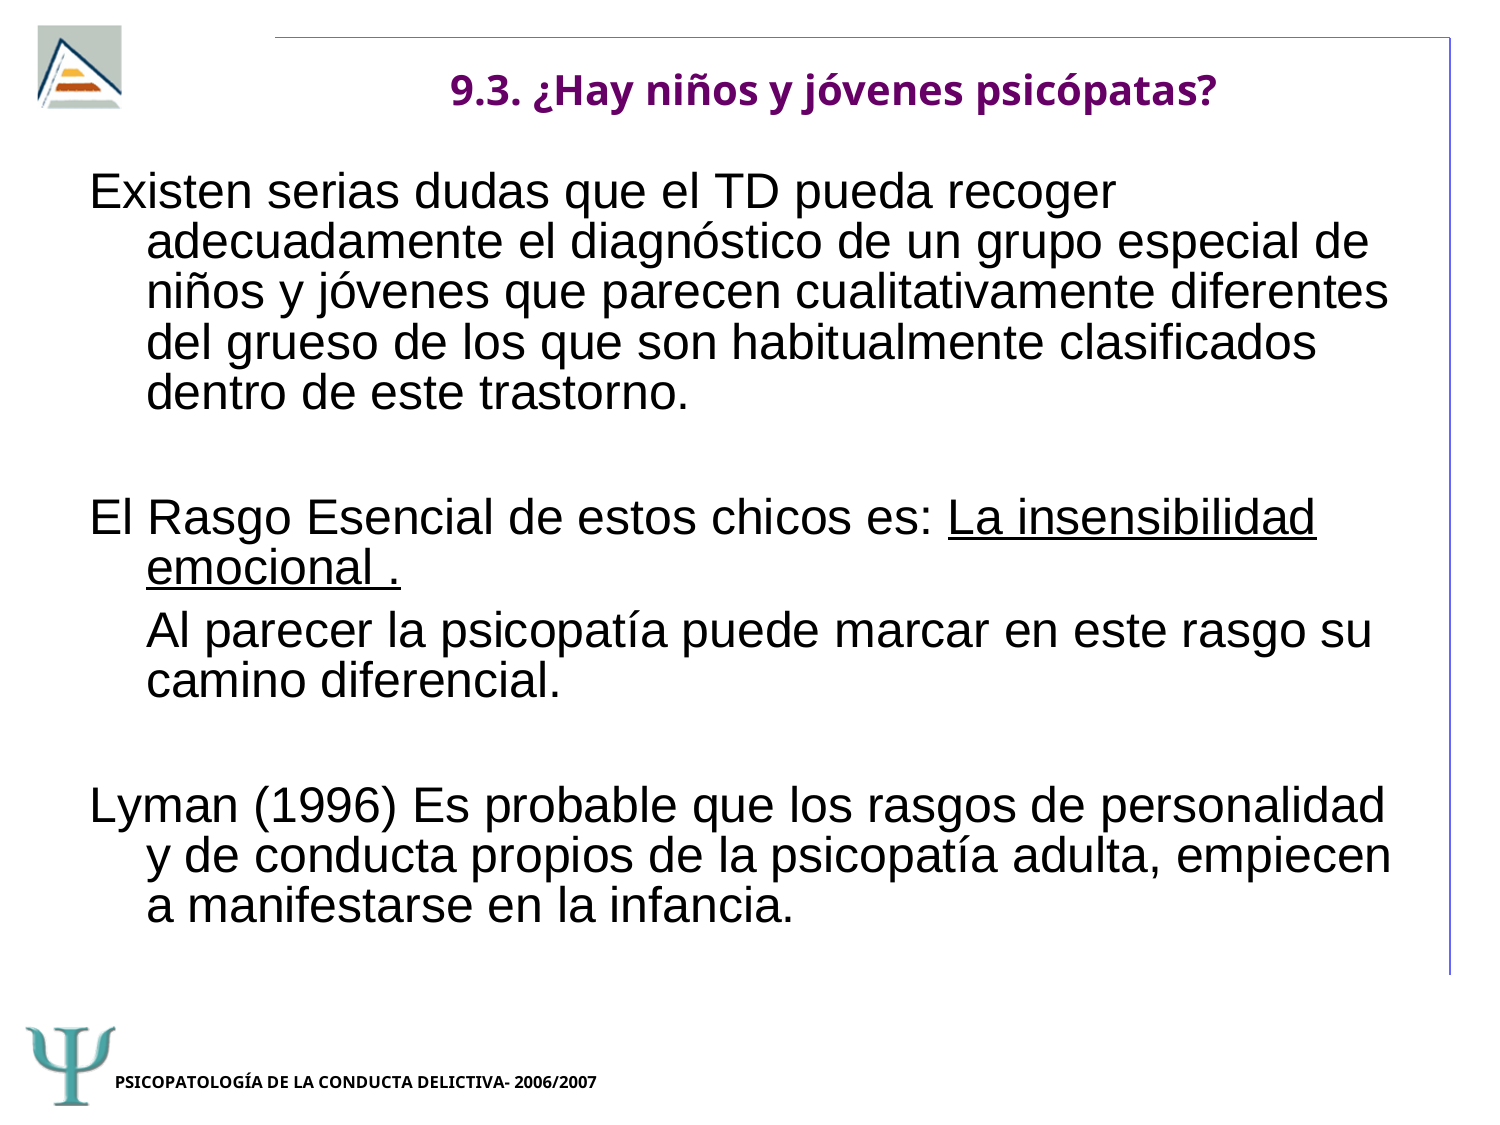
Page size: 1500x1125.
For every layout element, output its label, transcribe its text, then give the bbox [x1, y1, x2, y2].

picture [24, 1024, 75, 1106]
picture [37, 24, 122, 109]
title 9.3. ¿Hay niños y jóvenes psicópatas? [265, 42, 1404, 136]
list Existen serias dudas que el TD pueda recoger adecuadamente el diagnóstico de un grupo especial de niños y jóvenes que parecen cualitativamente diferentes del grueso de los que son habitualmente clasificados dentro de este trastorno. El Rasgo Esencial de estos chicos es: La insensibilidad emocional . Al parecer la psicopatía puede marcar en este rasgo su camino diferencial. Lyman (1996) Es probable que los rasgos de personalidad y de conducta propios de la psicopatía adulta, empiecen a manifestarse en la infancia. [75, 160, 1426, 1125]
